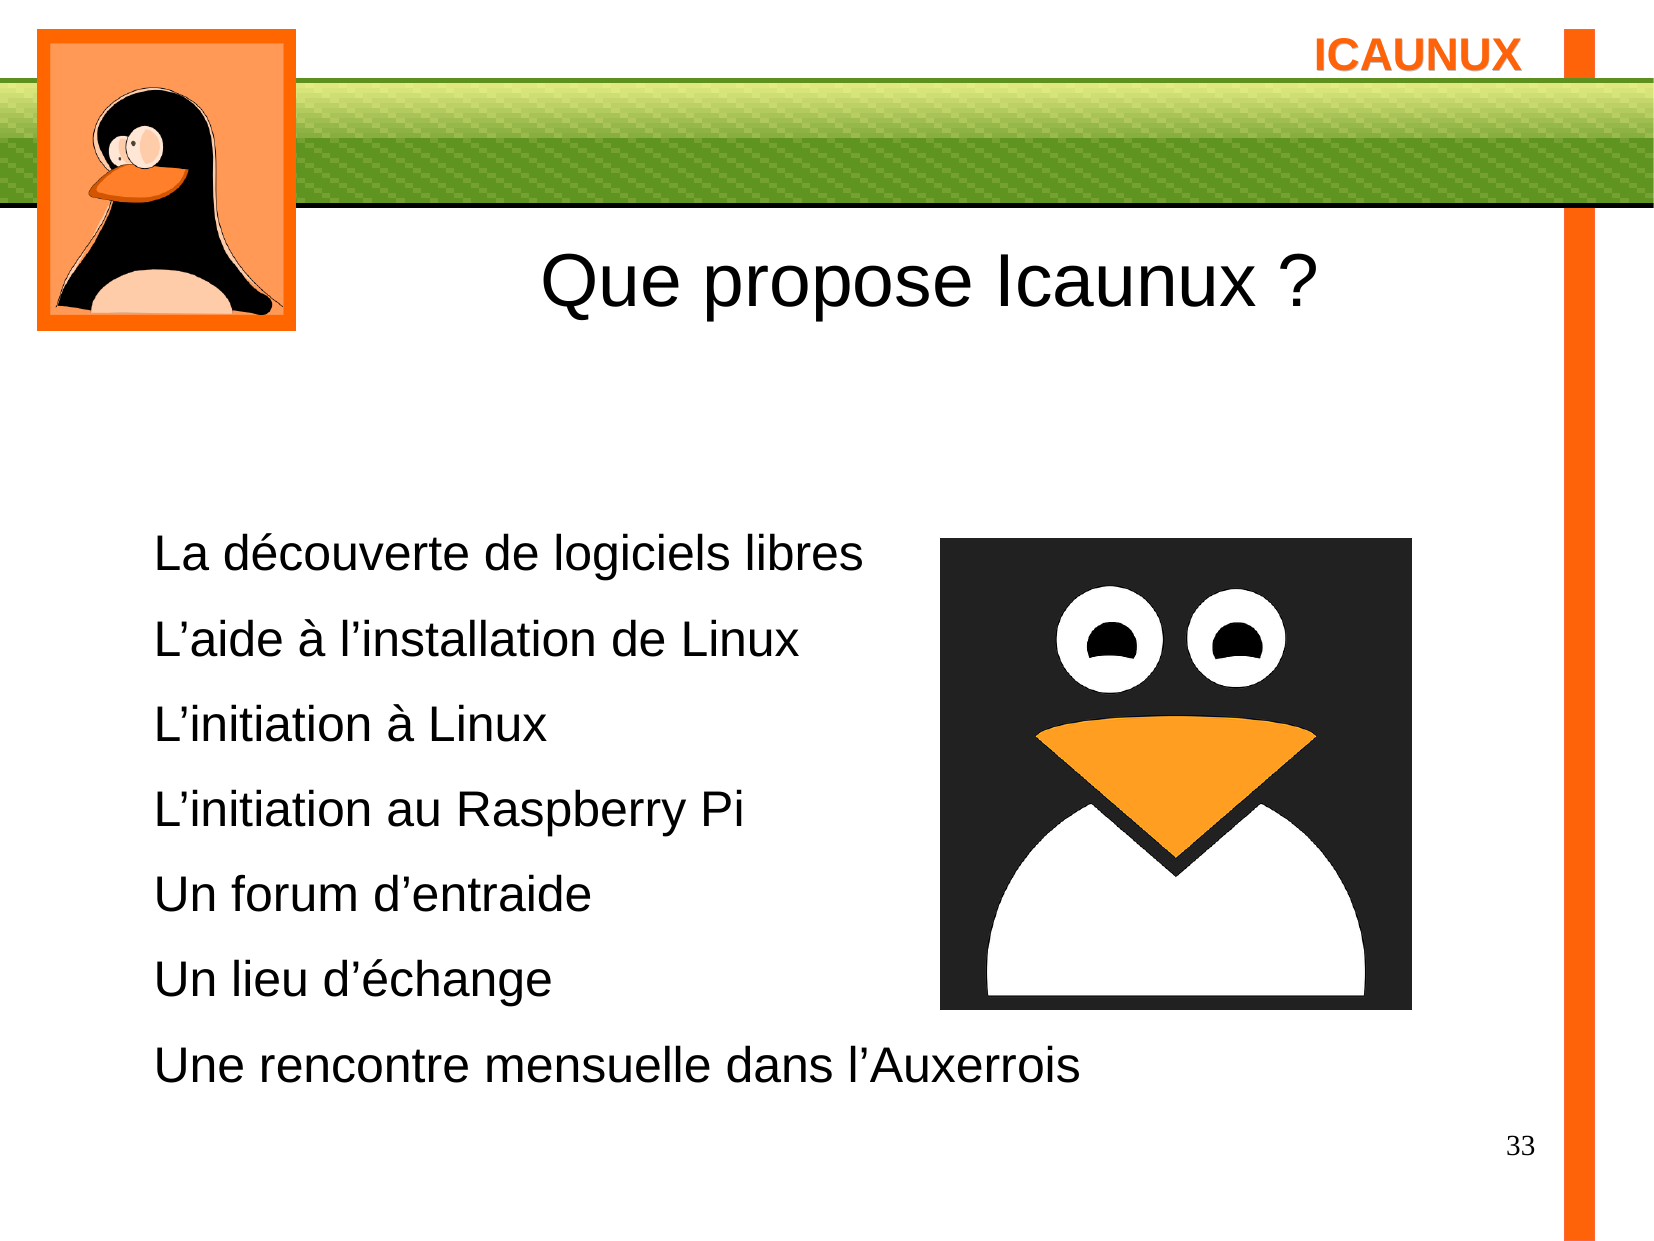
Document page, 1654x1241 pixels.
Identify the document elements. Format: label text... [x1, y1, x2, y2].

list La découverte de logiciels libres L’aide à l’installation de Linux L’initiation à Linux L’initiation au Raspberry Pi Un forum d’entraide Un lieu d’échange Une rencontre mensuelle dans l’Auxerrois [153, 525, 1483, 1093]
picture [0, 29, 1654, 331]
picture [940, 538, 1412, 1010]
title Que propose Icaunux ? [324, 206, 1536, 355]
